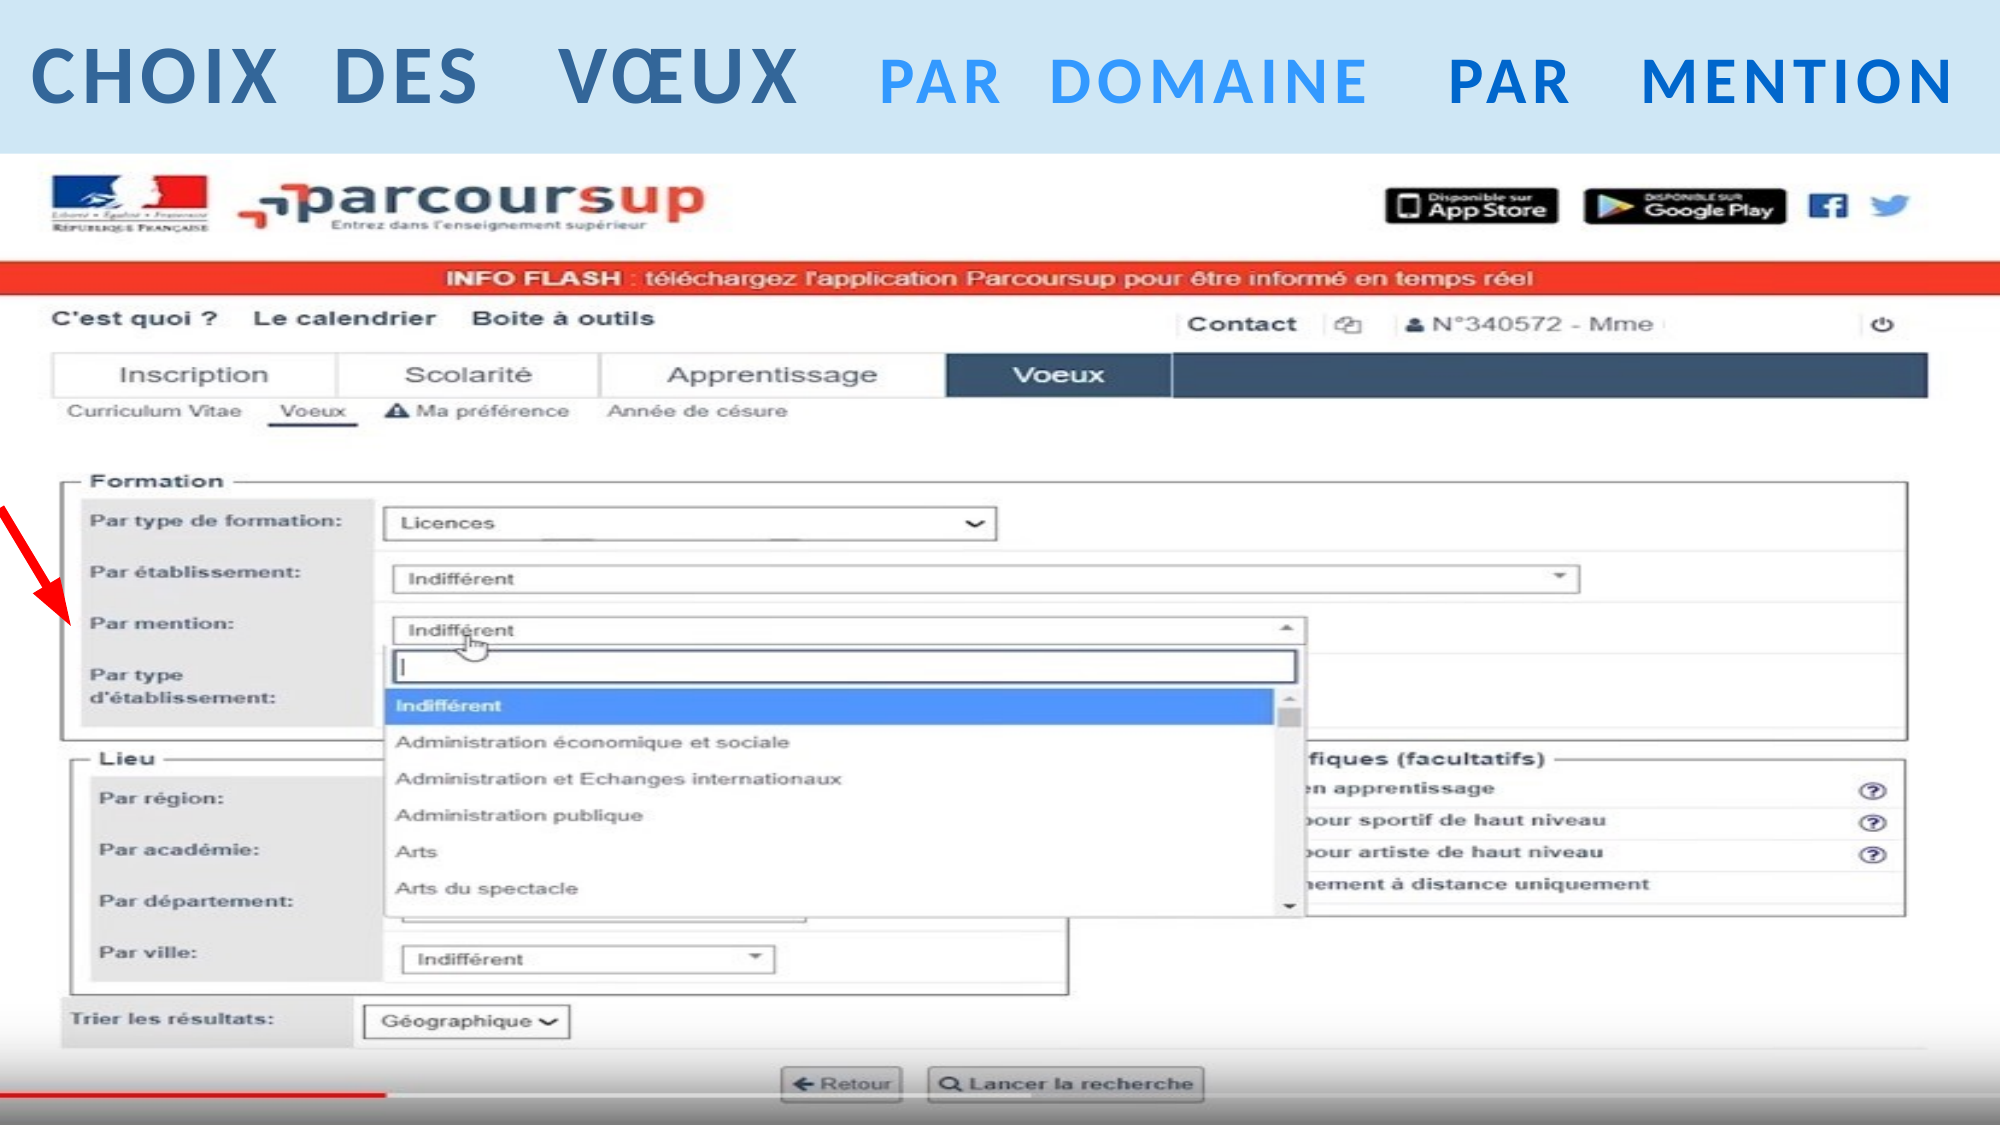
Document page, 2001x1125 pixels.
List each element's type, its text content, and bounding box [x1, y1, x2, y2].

title CHOIX DES VŒUX PAR DOMAINE PAR MENTION [0, 0, 2000, 154]
picture [0, 160, 2000, 1125]
